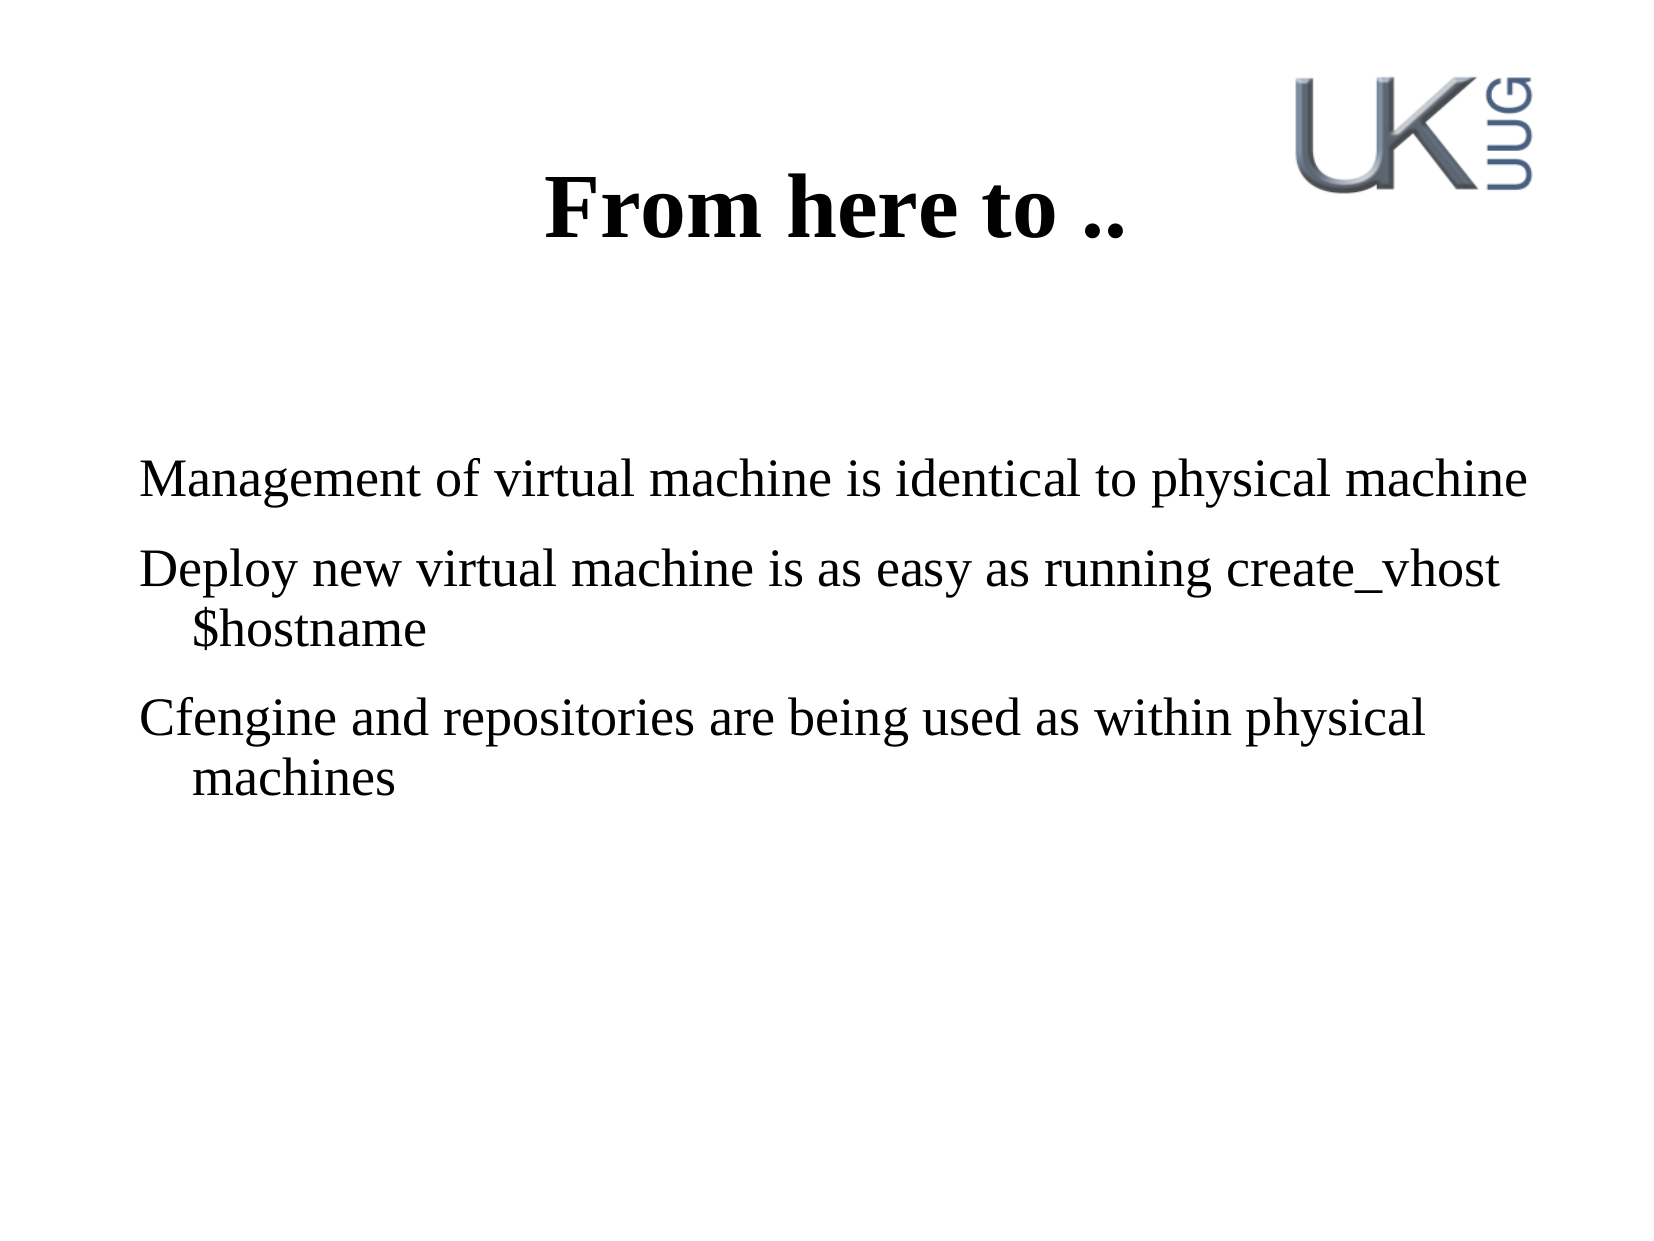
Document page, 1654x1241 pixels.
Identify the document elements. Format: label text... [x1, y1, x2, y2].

title From here to .. [121, 102, 1534, 311]
picture [1289, 74, 1538, 196]
list Management of virtual machine is identical to physical machine Deploy new virtual machine is as easy as running create_vhost $hostname Cfengine and repositories are being used as within physical machines [121, 344, 1534, 1127]
